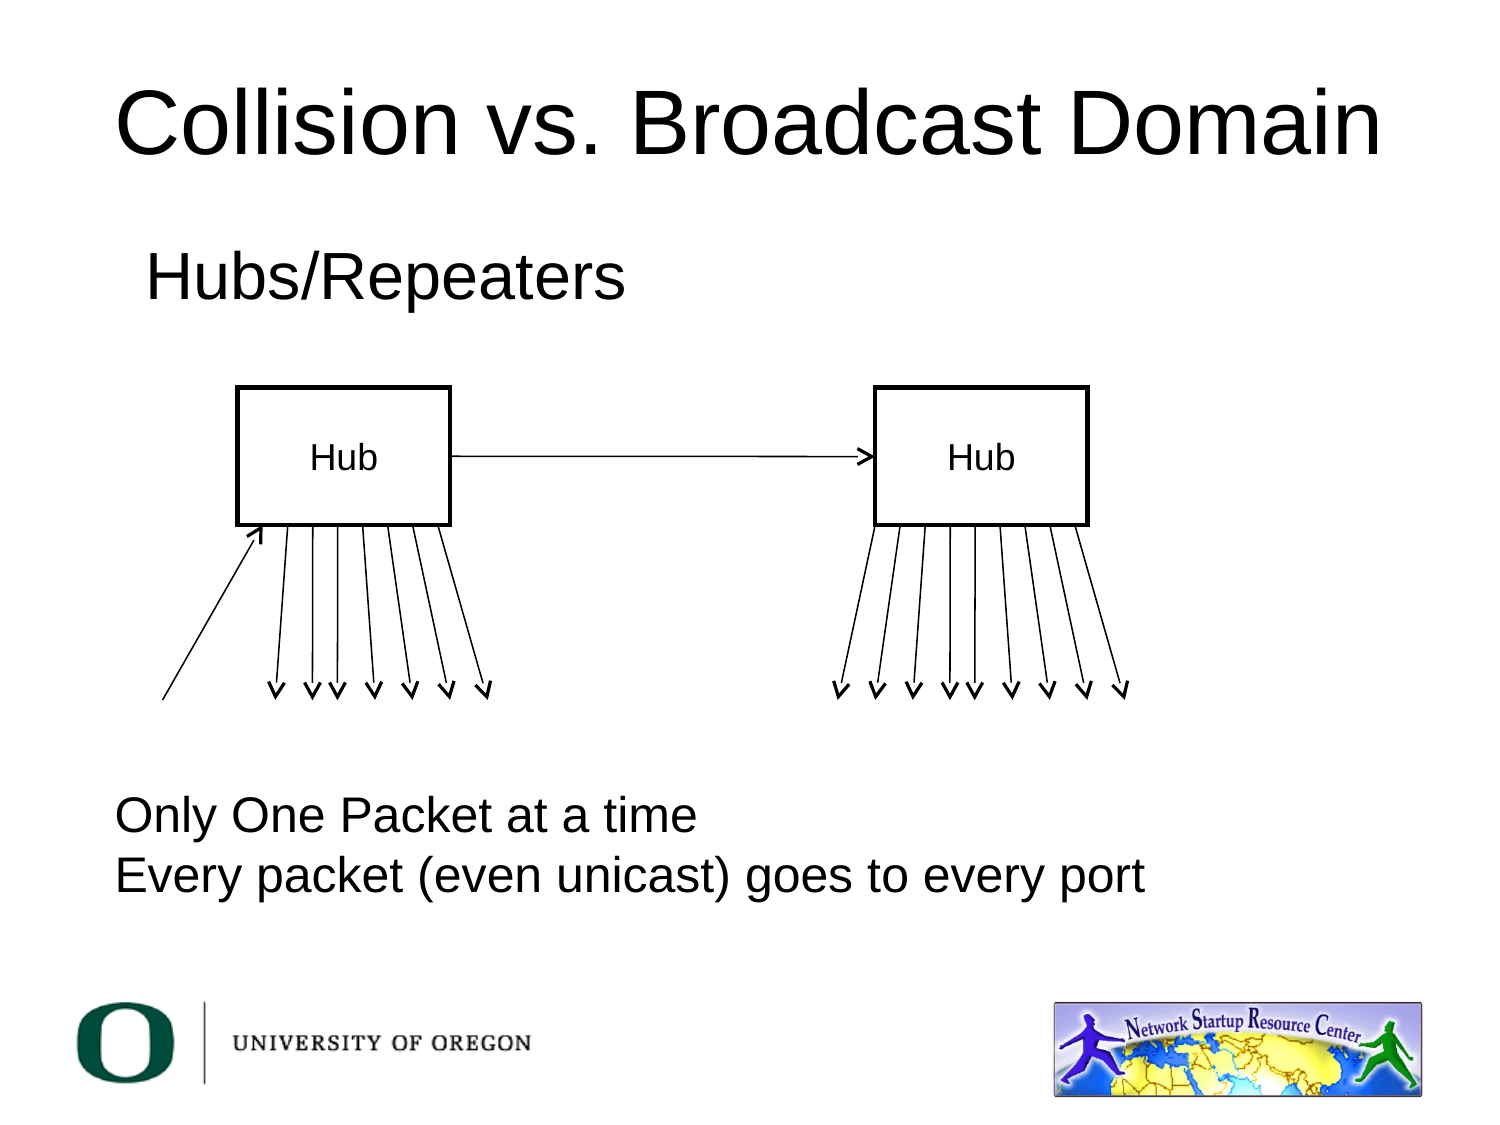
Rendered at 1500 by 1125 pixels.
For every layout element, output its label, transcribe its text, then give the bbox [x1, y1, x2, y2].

text_box Hubs/Repeaters [112, 224, 1188, 321]
picture [62, 998, 546, 1088]
picture [1050, 999, 1426, 1100]
text_box Only One Packet at a time Every packet (even unicast) goes to every port [99, 774, 1288, 911]
title Collision vs. Broadcast Domain [75, 45, 1426, 201]
text_box Hub [275, 424, 413, 486]
text_box Hub [912, 424, 1051, 486]
